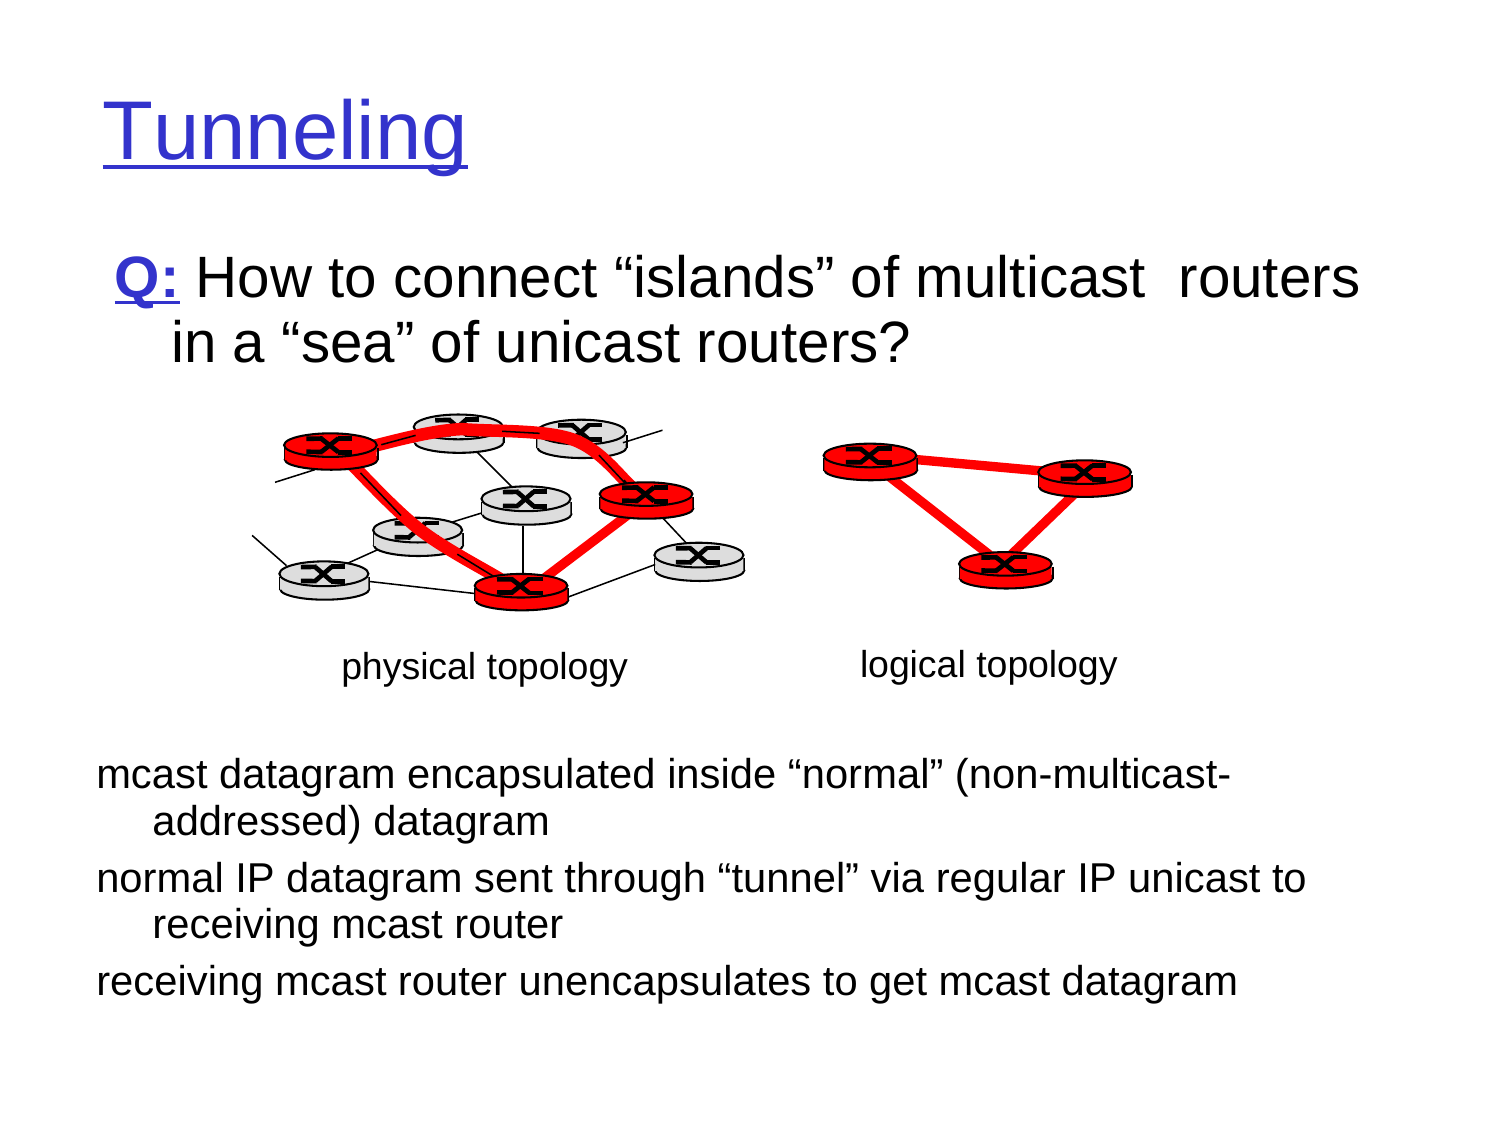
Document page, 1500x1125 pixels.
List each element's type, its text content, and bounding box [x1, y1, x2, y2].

text_box [654, 542, 744, 581]
text_box [416, 517, 463, 549]
text_box [542, 419, 627, 456]
text_box [279, 561, 369, 600]
text_box [373, 519, 444, 557]
list Q: How to connect “islands” of multicast routers in a “sea” of unicast routers? [99, 237, 1413, 400]
text_box [413, 414, 502, 429]
text_box physical topology [326, 638, 644, 696]
title Tunneling [87, 37, 1363, 225]
text_box [414, 436, 504, 453]
text_box [1038, 460, 1132, 497]
text_box [959, 552, 1053, 589]
text_box mcast datagram encapsulated inside “normal” (non-multicast-addressed) datagram normal IP datagram sent through “tunnel” via regular IP unicast to receiving mcast router receiving mcast router unencapsulates to get mcast datagram [81, 743, 1394, 907]
text_box [284, 433, 378, 470]
text_box [537, 440, 591, 459]
text_box [481, 486, 571, 525]
text_box logical topology [845, 635, 1133, 694]
text_box [823, 443, 917, 481]
text_box [599, 482, 693, 519]
text_box [474, 573, 568, 611]
